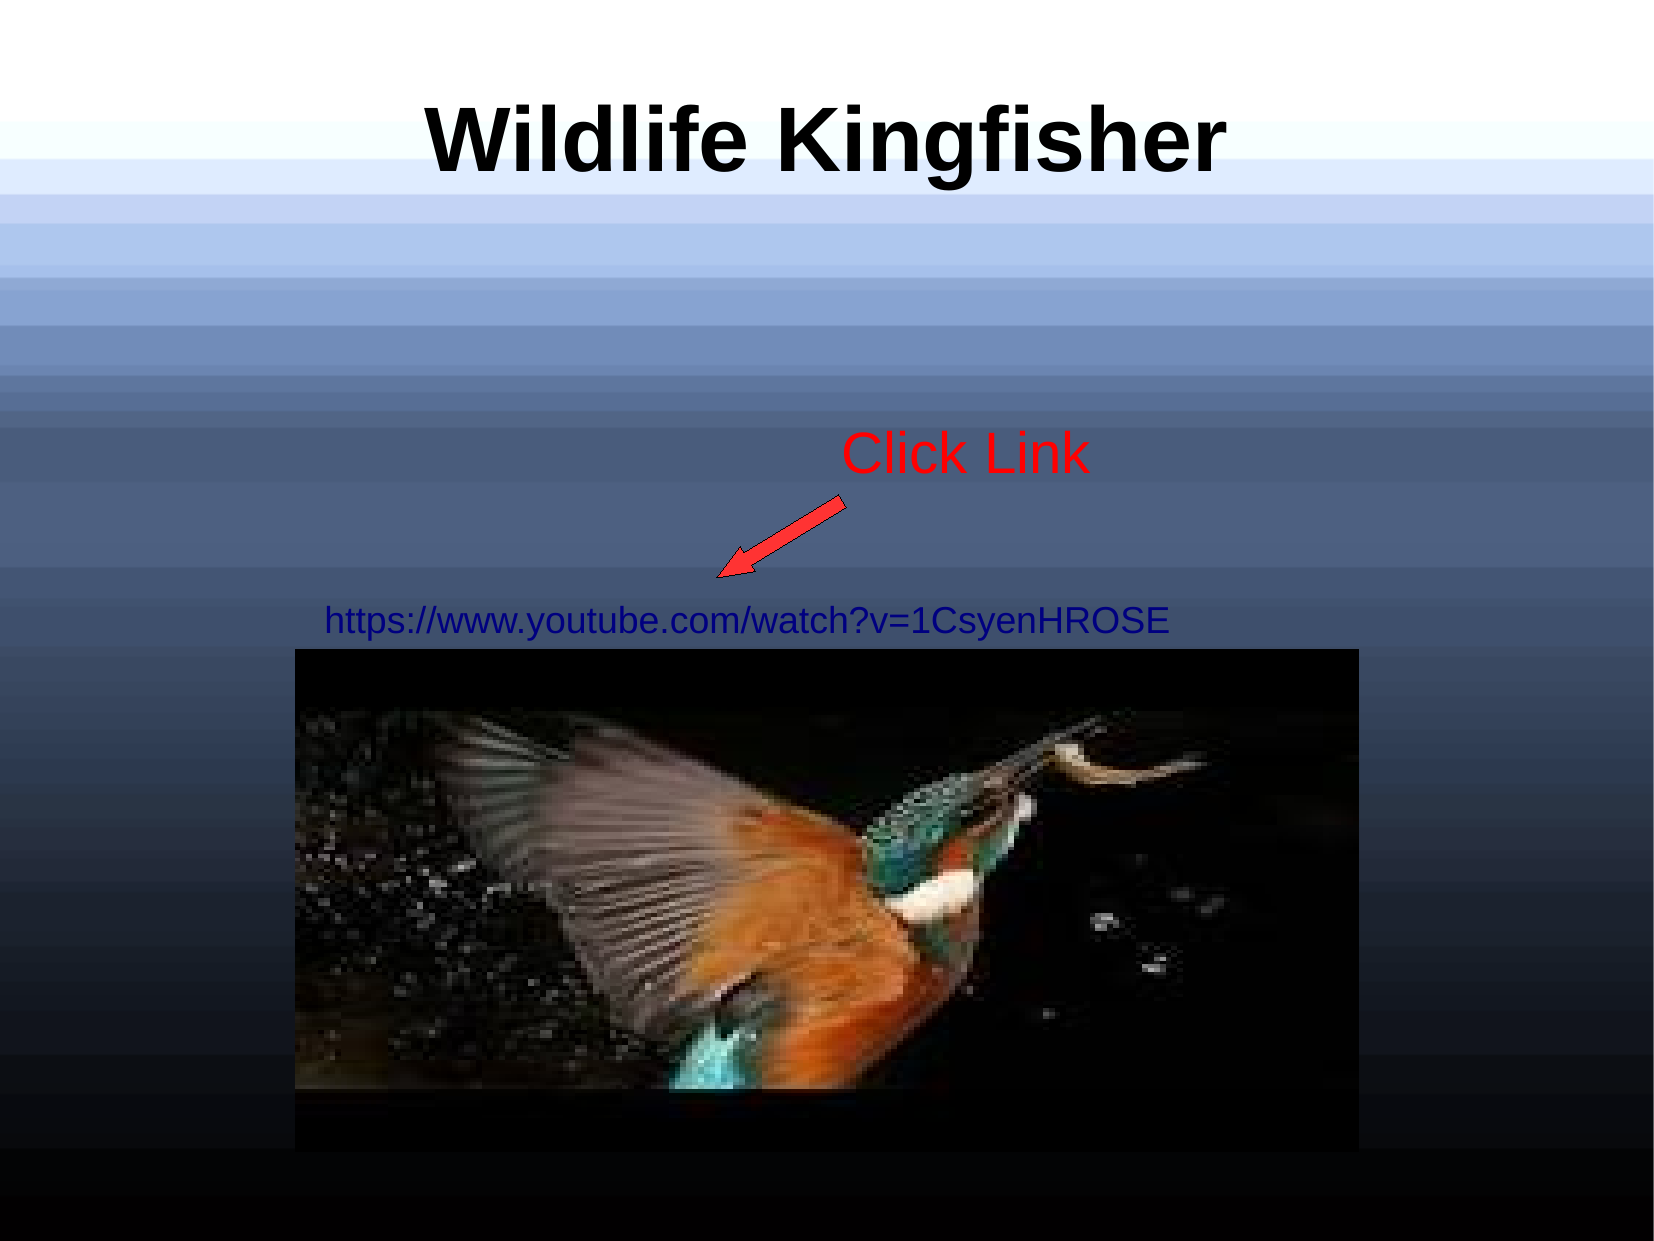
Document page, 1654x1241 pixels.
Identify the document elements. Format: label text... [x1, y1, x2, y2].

text_box [716, 494, 847, 578]
title Wildlife Kingfisher [59, 61, 1595, 219]
text_box Click Link [826, 413, 1506, 493]
text_box https://www.youtube.com/watch?v=1CsyenHROSE [309, 591, 1352, 649]
picture [0, 0, 1654, 1241]
